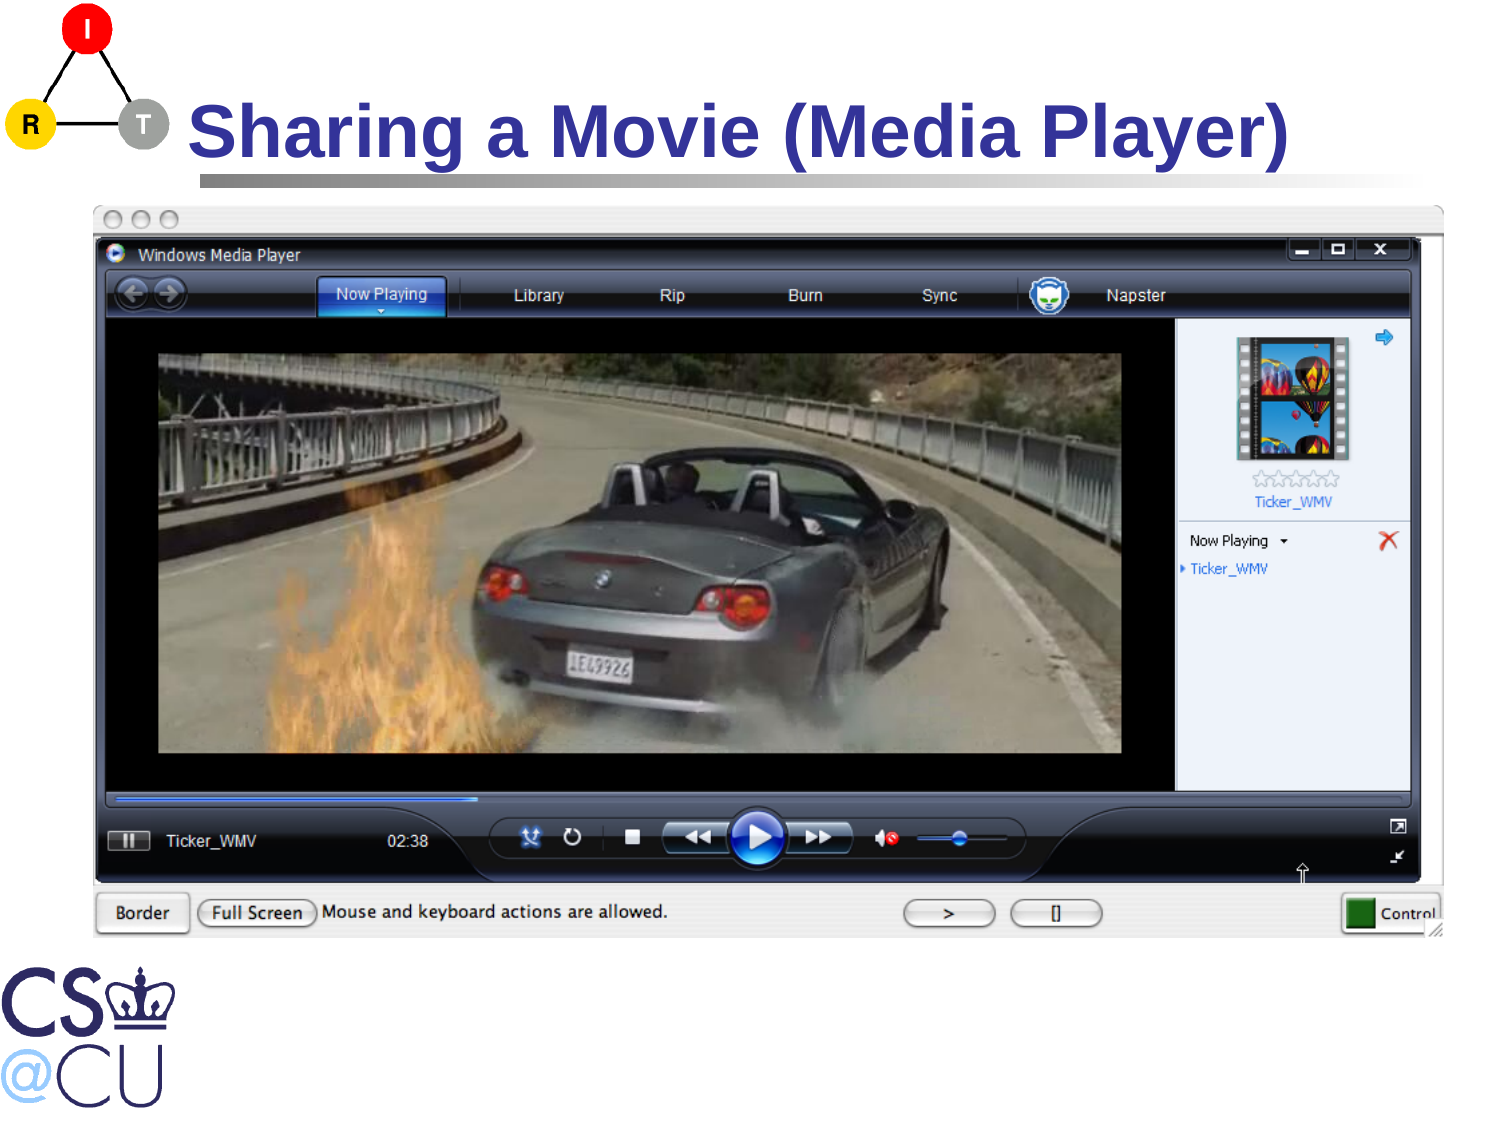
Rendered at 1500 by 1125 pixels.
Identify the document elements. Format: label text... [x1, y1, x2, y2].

picture [93, 205, 1444, 938]
title Sharing a Movie (Media Player) [187, 44, 1463, 218]
picture [0, 949, 175, 1125]
picture [0, 0, 173, 154]
